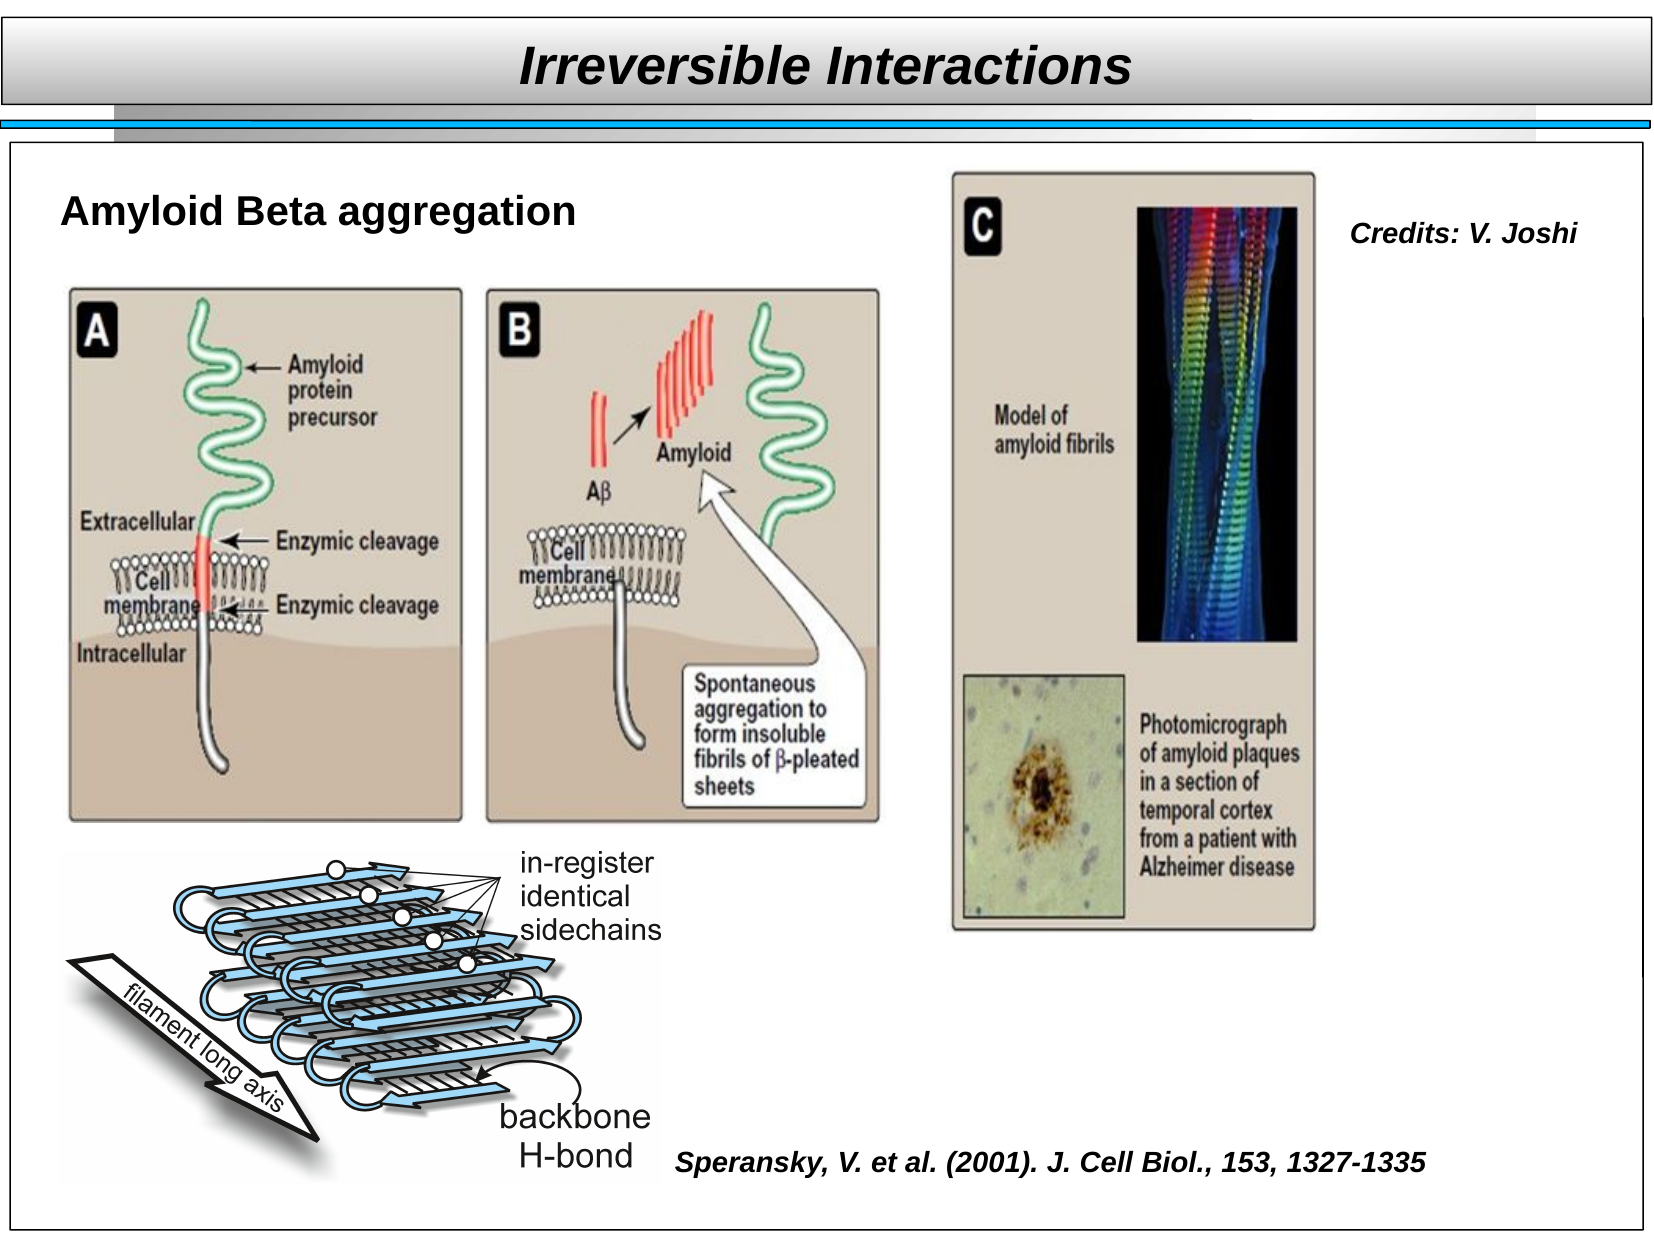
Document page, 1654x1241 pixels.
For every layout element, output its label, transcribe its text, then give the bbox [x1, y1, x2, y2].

picture [480, 285, 886, 827]
text_box [10, 142, 1644, 1230]
picture [58, 851, 661, 1186]
picture [63, 284, 466, 823]
text_box Irreversible Interactions [1, 17, 1652, 105]
picture [946, 164, 1321, 934]
text_box [0, 120, 1651, 129]
text_box Credits: V. Joshi [1335, 210, 1606, 258]
text_box Speransky, V. et al. (2001). J. Cell Biol., 153, 1327-1335 [660, 1138, 1471, 1201]
text_box Amyloid Beta aggregation [45, 180, 897, 256]
